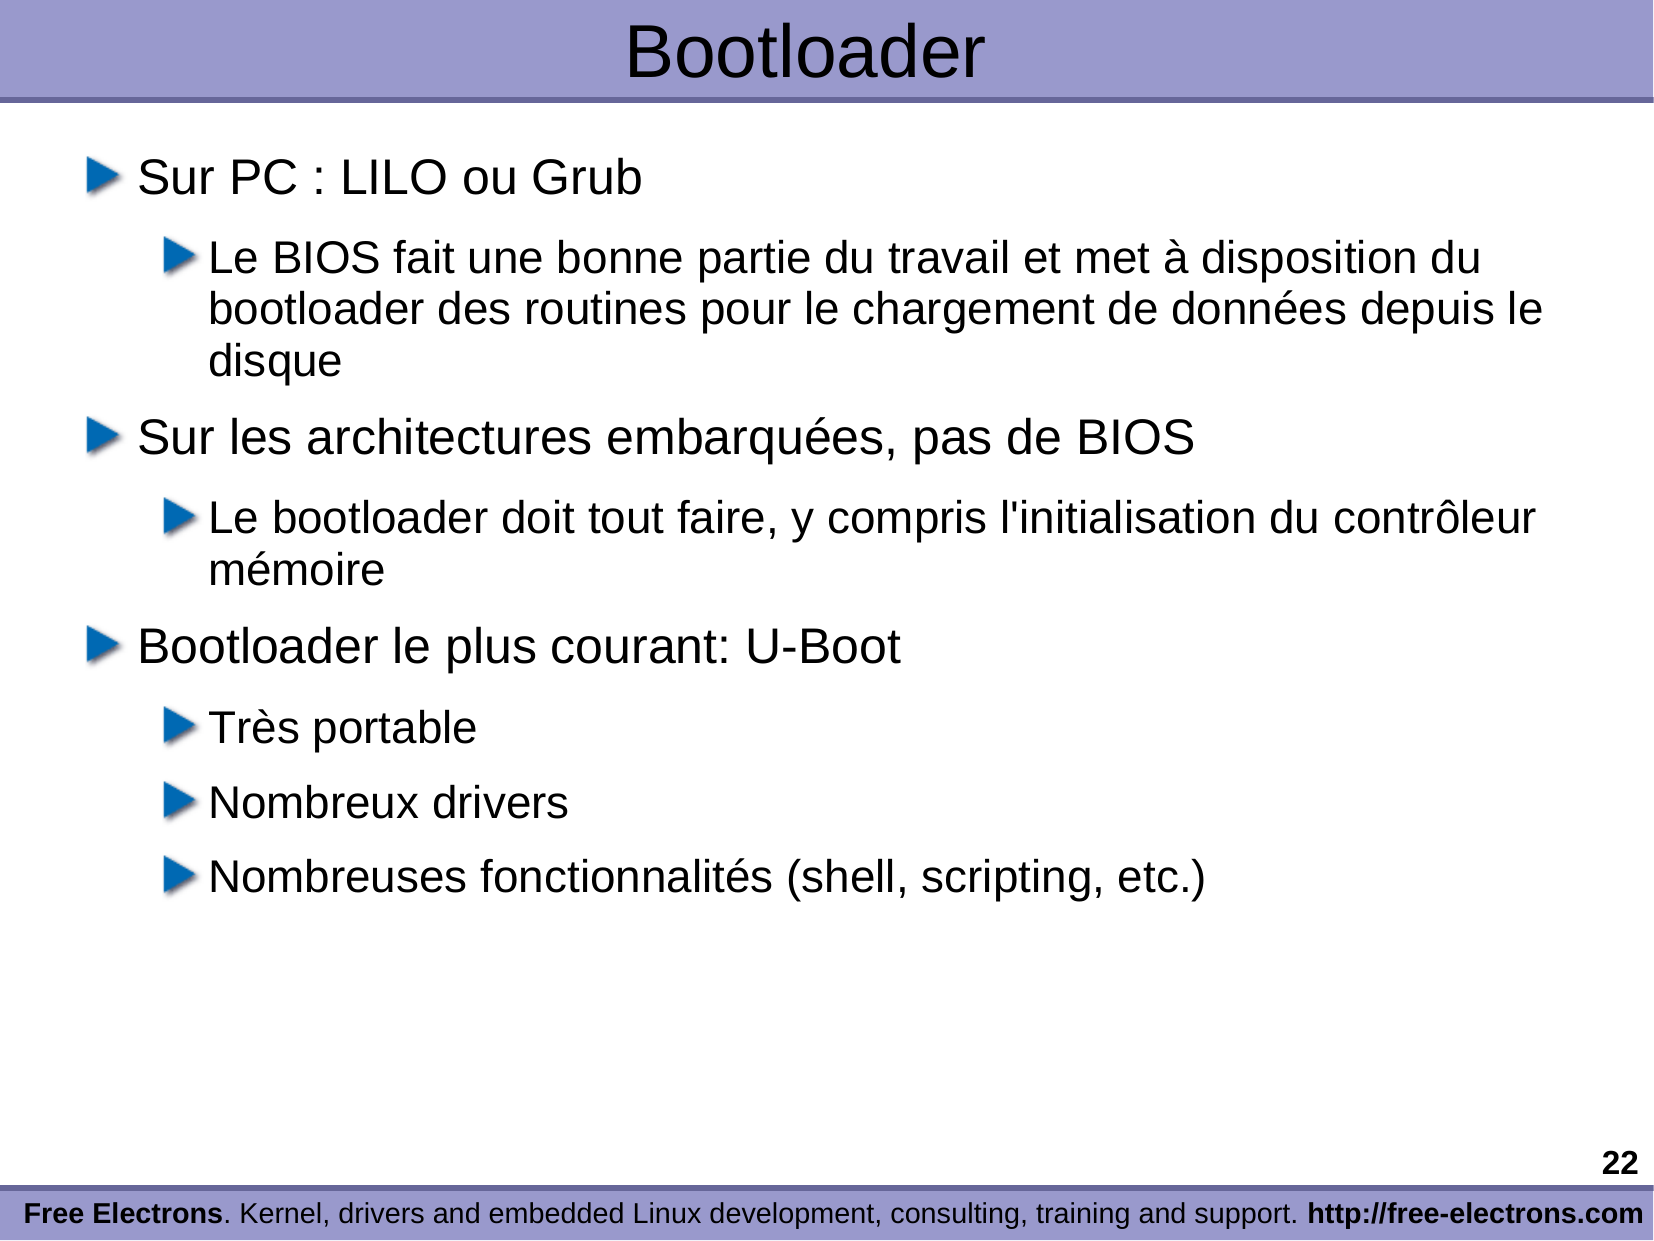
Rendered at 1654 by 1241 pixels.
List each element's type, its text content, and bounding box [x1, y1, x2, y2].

title Bootloader [60, 4, 1551, 98]
list Sur PC : LILO ou Grub Le BIOS fait une bonne partie du travail et met à disposition du bootloader des routines pour le chargement de données depuis le disque Sur les architectures embarquées, pas de BIOS Le bootloader doit tout faire, y compris l'initialisation du contrôleur mémoire Bootloader le plus courant: U-Boot Très portable Nombreux drivers Nombreuses fonctionnalités (shell, scripting, etc.) [66, 149, 1585, 1119]
